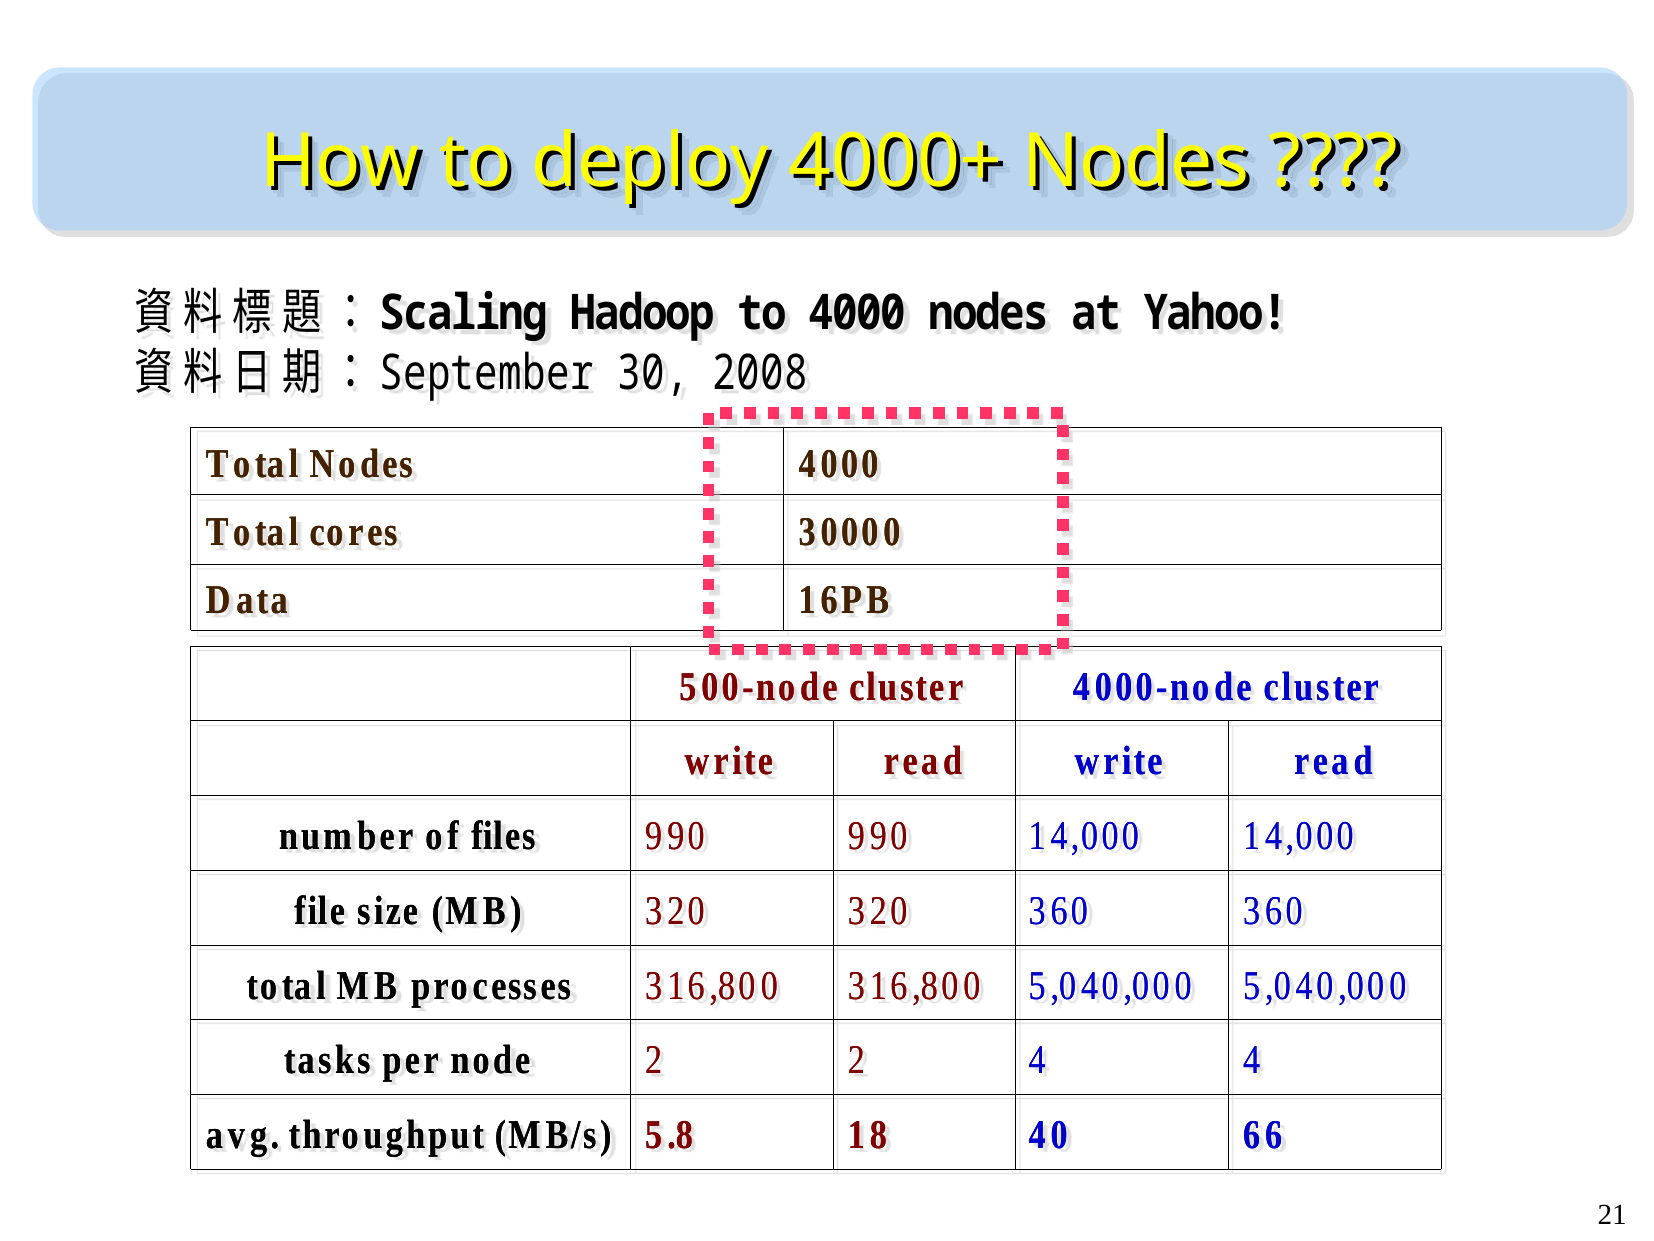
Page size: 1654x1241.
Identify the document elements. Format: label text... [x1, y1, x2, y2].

text_box How to deploy 4000+ Nodes ???? [32, 67, 1628, 231]
picture [122, 277, 1540, 1180]
